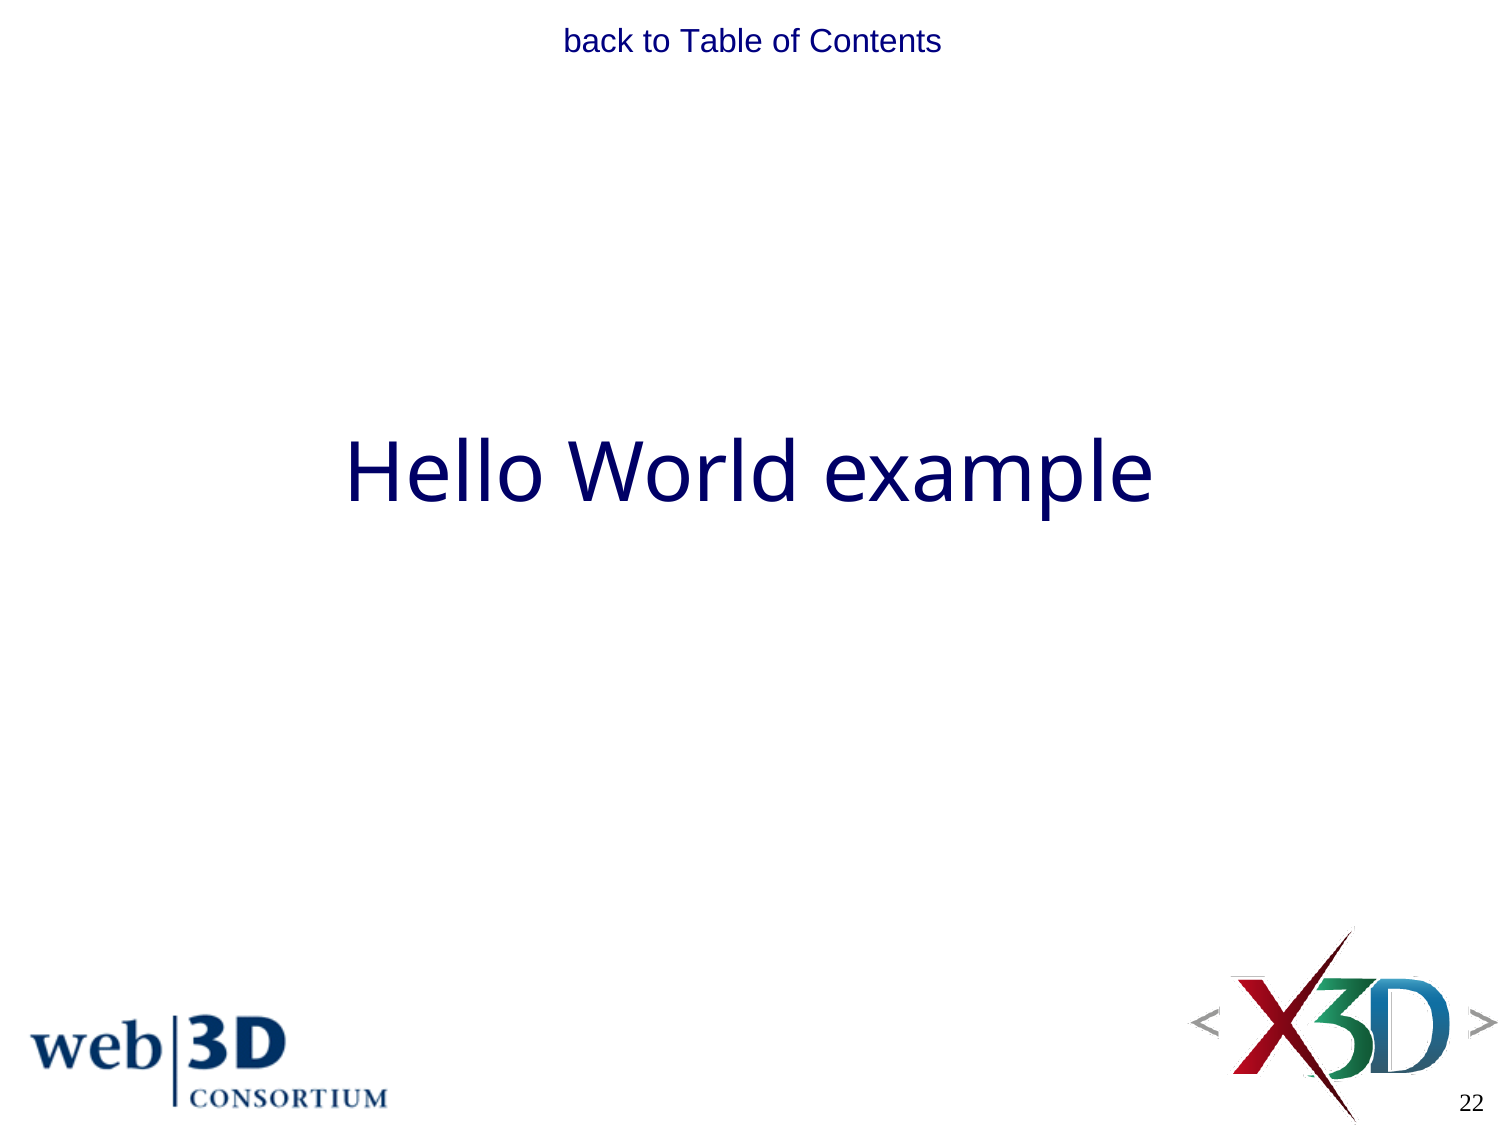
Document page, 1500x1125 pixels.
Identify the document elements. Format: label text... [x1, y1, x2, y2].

title Hello World example [112, 374, 1388, 563]
picture [12, 998, 413, 1118]
text_box back to Table of Contents [548, 14, 958, 68]
picture [1187, 926, 1500, 1125]
